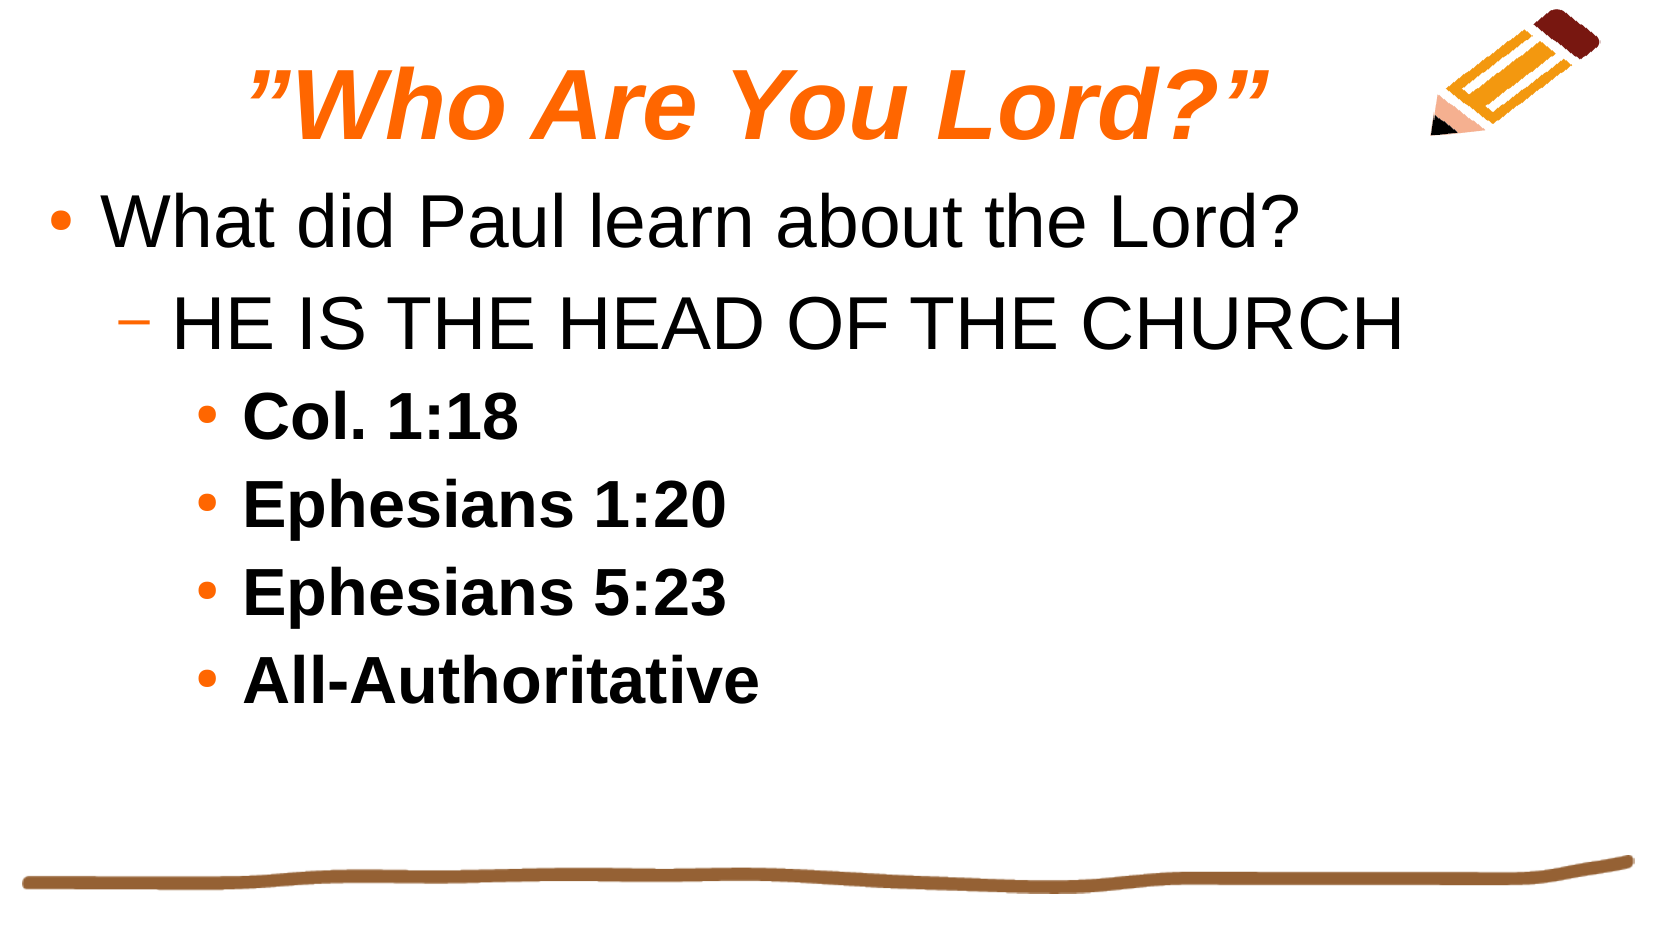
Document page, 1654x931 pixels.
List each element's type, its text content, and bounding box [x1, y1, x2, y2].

title ”Who Are You Lord?” [82, 15, 1430, 180]
list What did Paul learn about the Lord? HE IS THE HEAD OF THE CHURCH Col. 1:18 Ephesians 1:20 Ephesians 5:23 All-Authoritative [30, 180, 1636, 871]
picture [22, 855, 1635, 894]
picture [1430, 9, 1601, 136]
